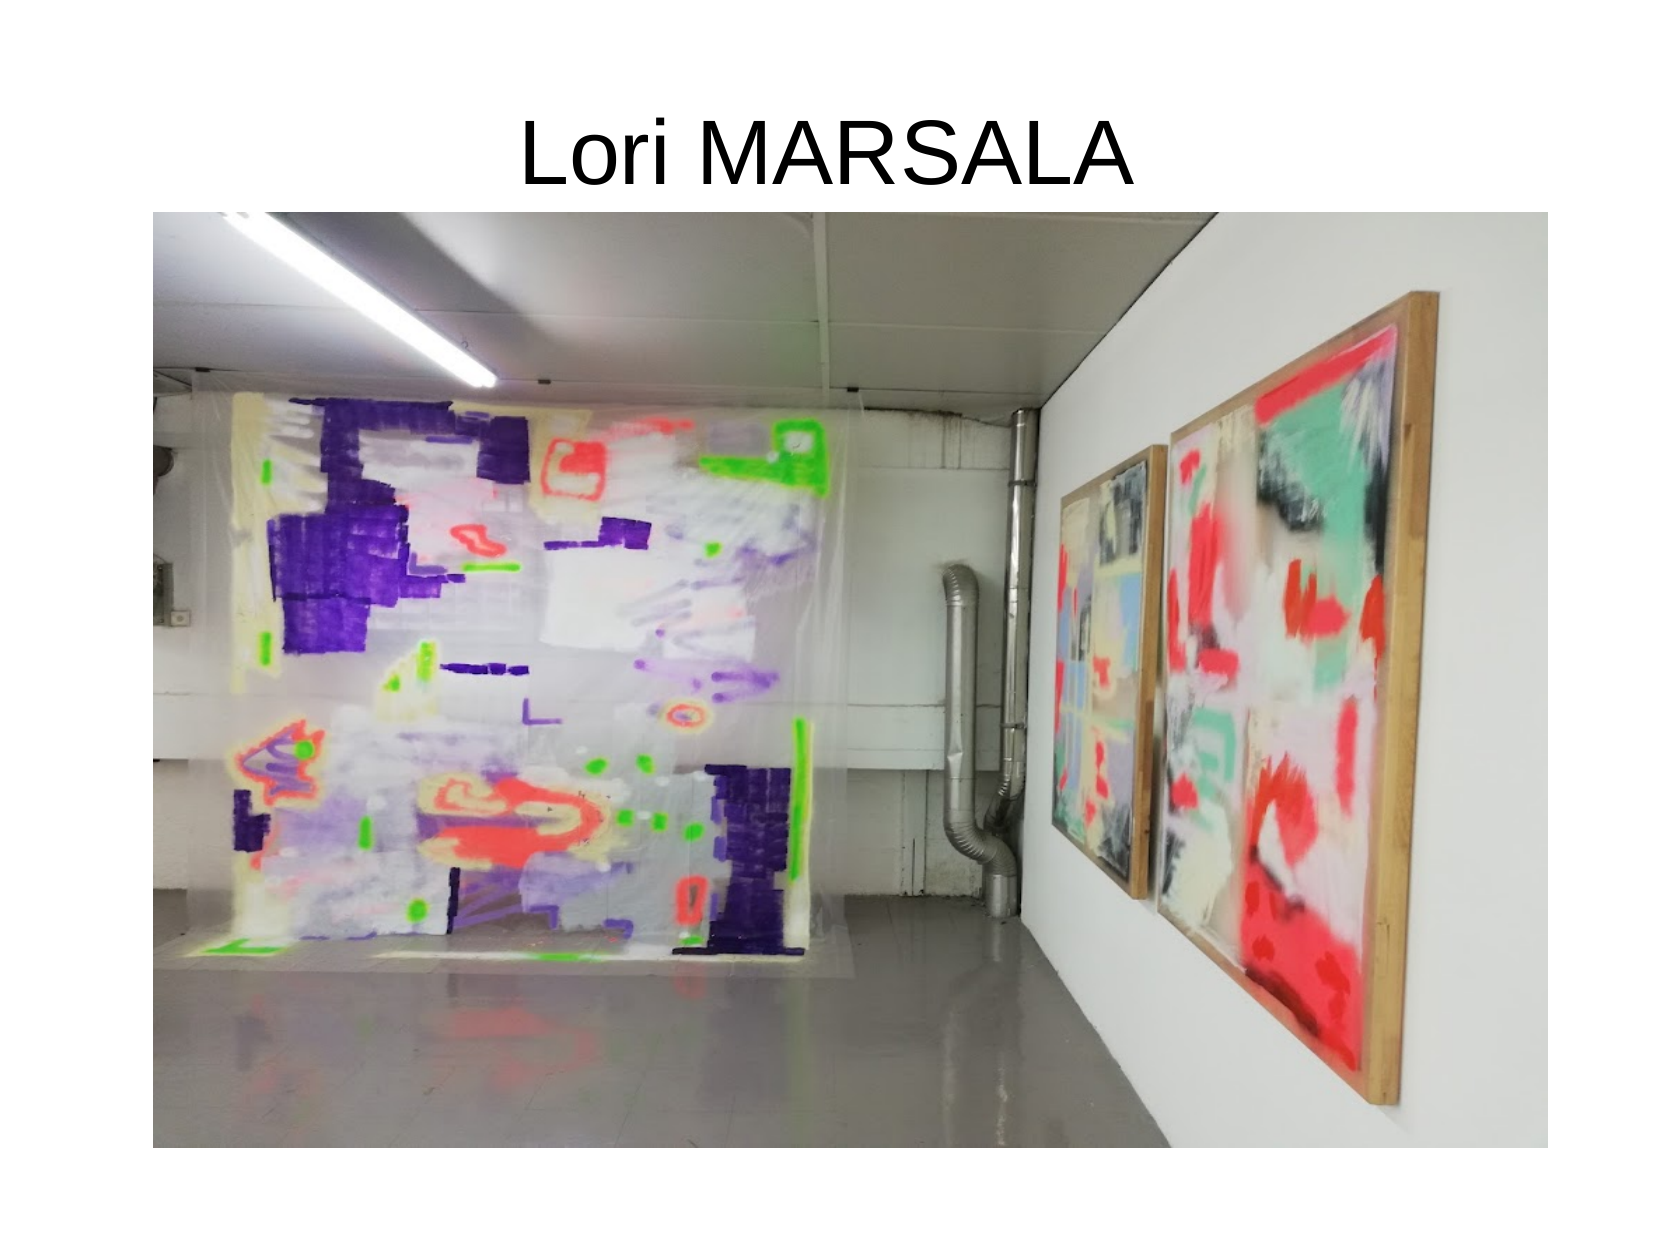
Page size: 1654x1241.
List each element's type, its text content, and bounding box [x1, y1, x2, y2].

title Lori MARSALA [82, 49, 1571, 257]
picture [153, 212, 1548, 1148]
